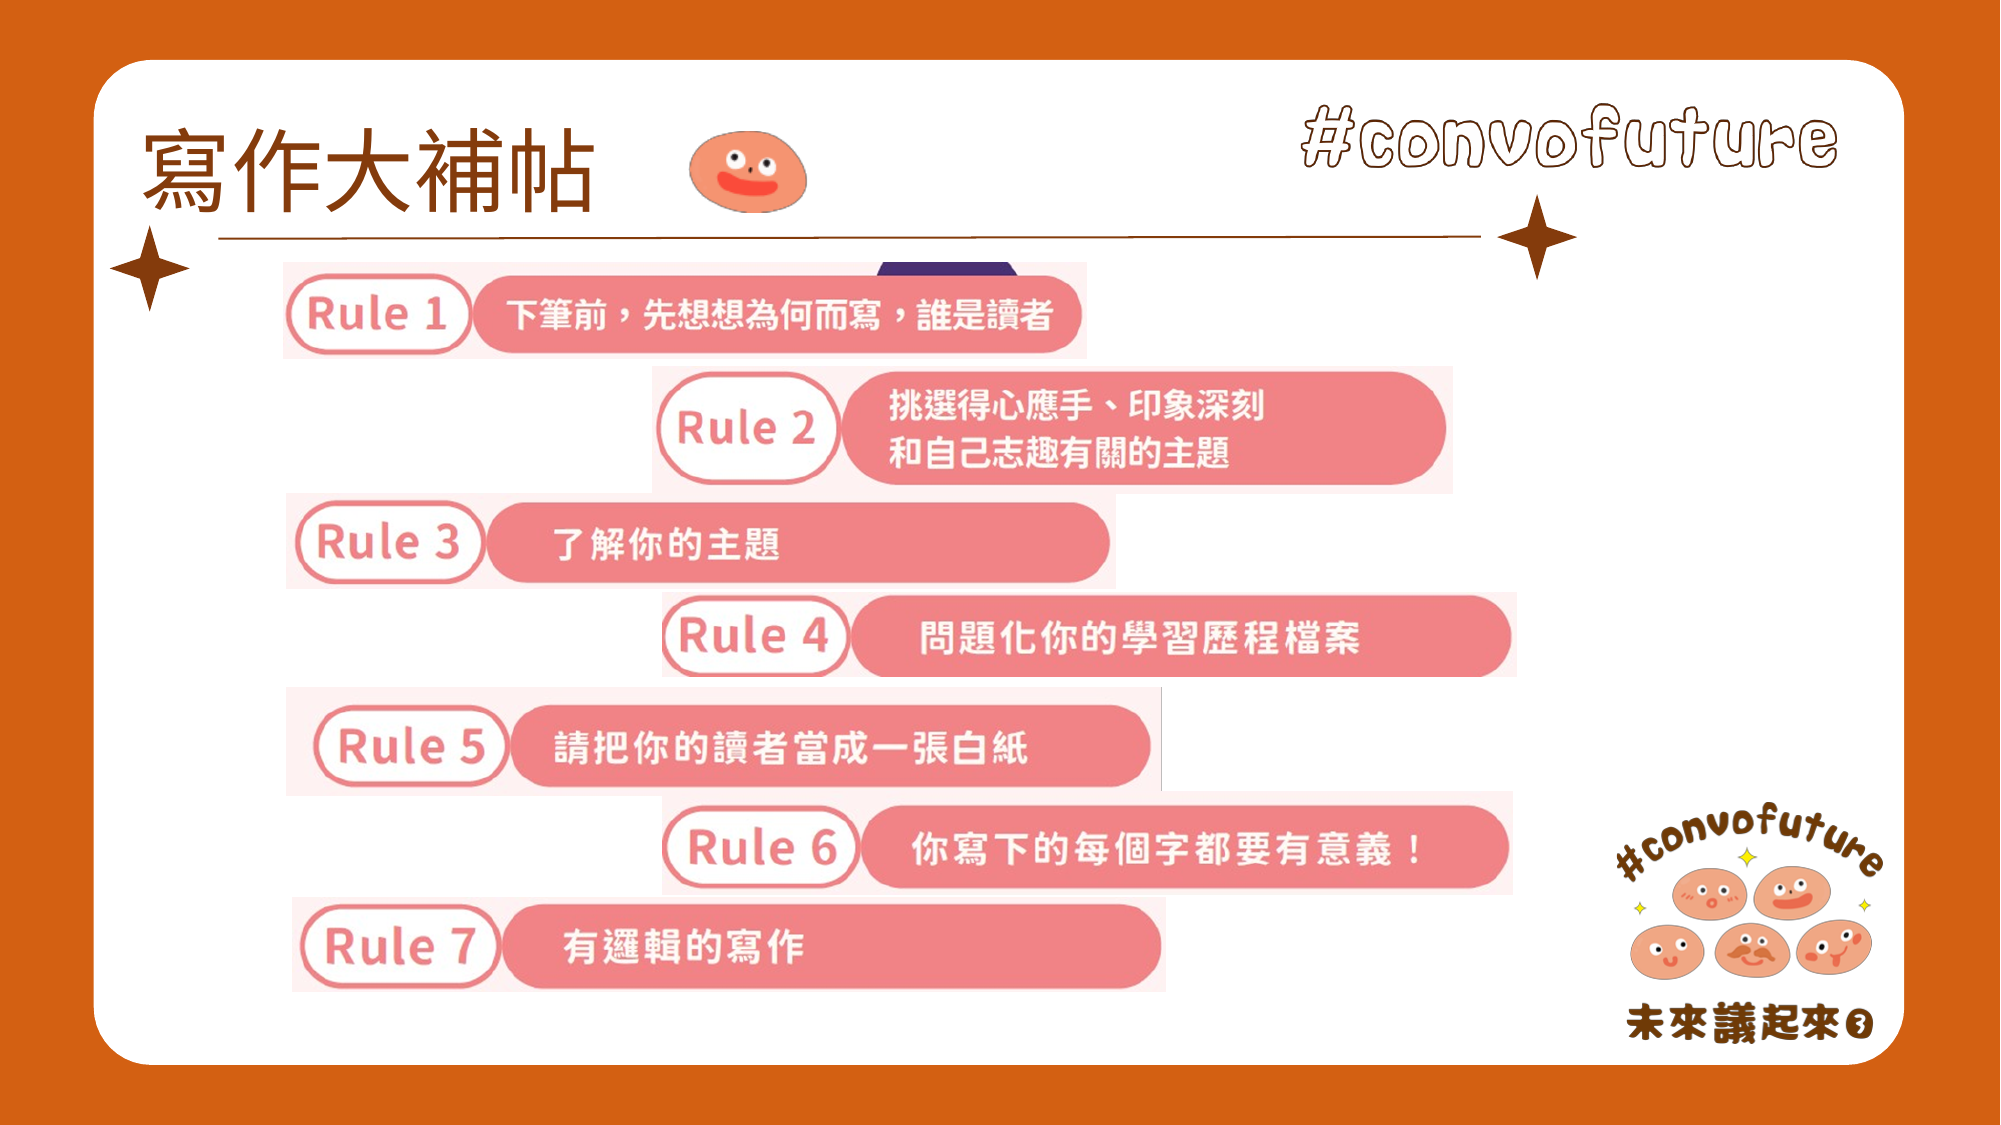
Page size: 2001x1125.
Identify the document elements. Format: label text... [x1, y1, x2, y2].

picture [283, 262, 1517, 992]
text_box [0, 0, 2000, 1125]
title 寫作大補帖 [137, 59, 1863, 278]
